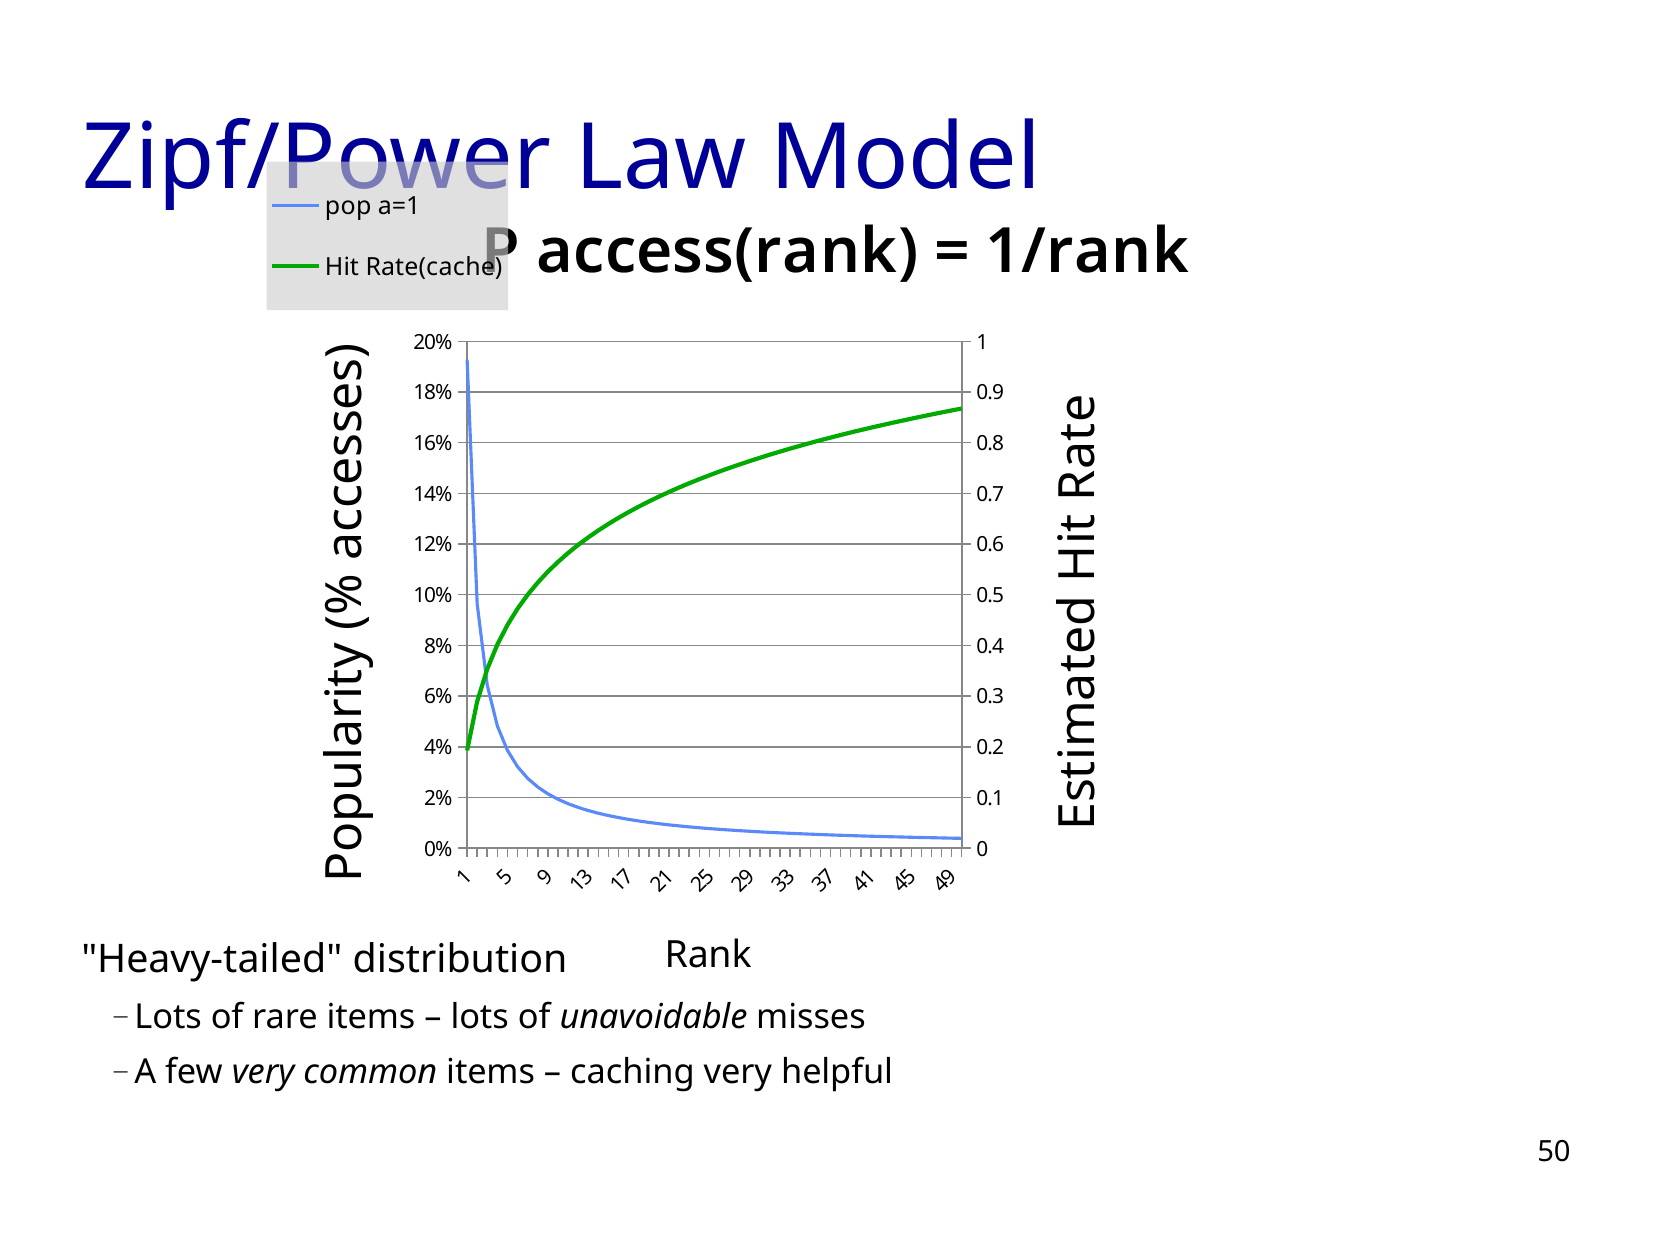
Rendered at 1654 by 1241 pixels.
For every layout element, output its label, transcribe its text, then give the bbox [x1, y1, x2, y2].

title Zipf/Power Law Model [82, 49, 1571, 257]
list "Heavy-tailed" distribution Lots of rare items – lots of unavoidable misses A few very common items – caching very helpful [60, 930, 1571, 1096]
chart [266, 161, 1407, 1015]
